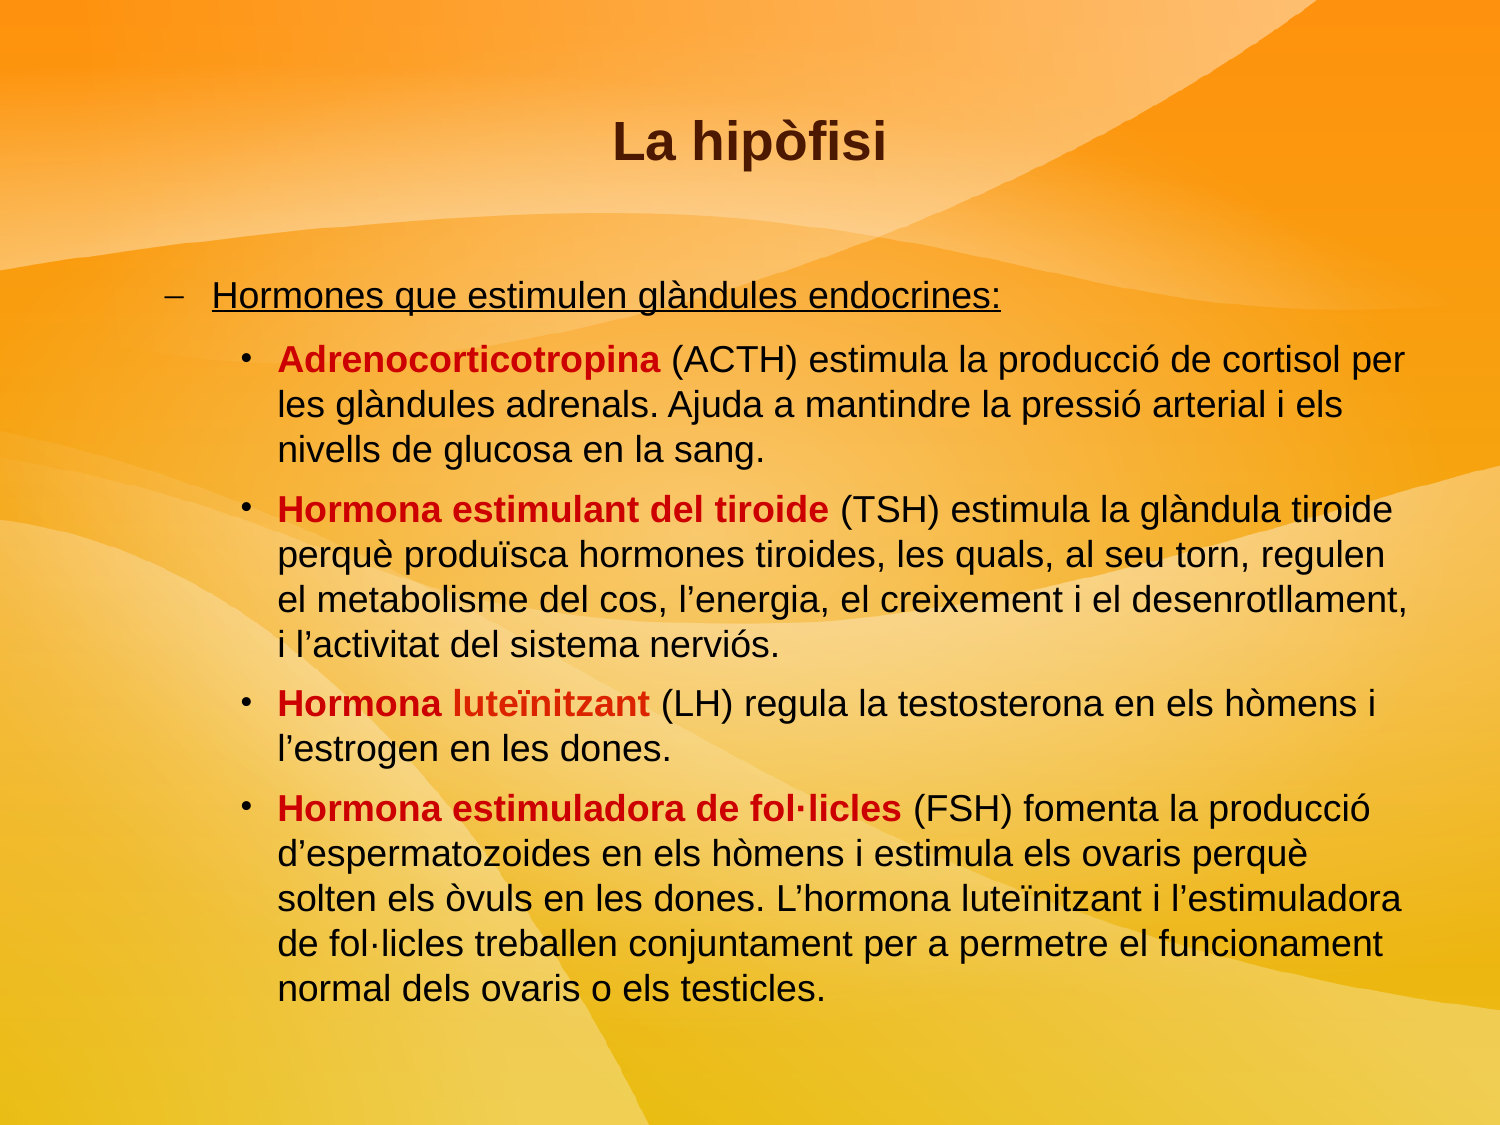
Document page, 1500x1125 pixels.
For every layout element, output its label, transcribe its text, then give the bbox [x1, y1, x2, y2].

title La hipòfisi [75, 44, 1425, 233]
picture [0, 0, 1500, 1125]
list Hormones que estimulen glàndules endocrines: Adrenocorticotropina (ACTH) estimula la producció de cortisol per les glàndules adrenals. Ajuda a mantindre la pressió arterial i els nivells de glucosa en la sang. Hormona estimulant del tiroide (TSH) estimula la glàndula tiroide perquè produïsca hormones tiroides, les quals, al seu torn, regulen el metabolisme del cos, l’energia, el creixement i el desenrotllament, i l’activitat del sistema nerviós. Hormona luteïnitzant (LH) regula la testosterona en els hòmens i l’estrogen en les dones. Hormona estimuladora de fol·licles (FSH) fomenta la producció d’espermatozoides en els hòmens i estimula els ovaris perquè solten els òvuls en les dones. L’hormona luteïnitzant i l’estimuladora de fol·licles treballen conjuntament per a permetre el funcionament normal dels ovaris o els testicles. [75, 263, 1425, 1125]
